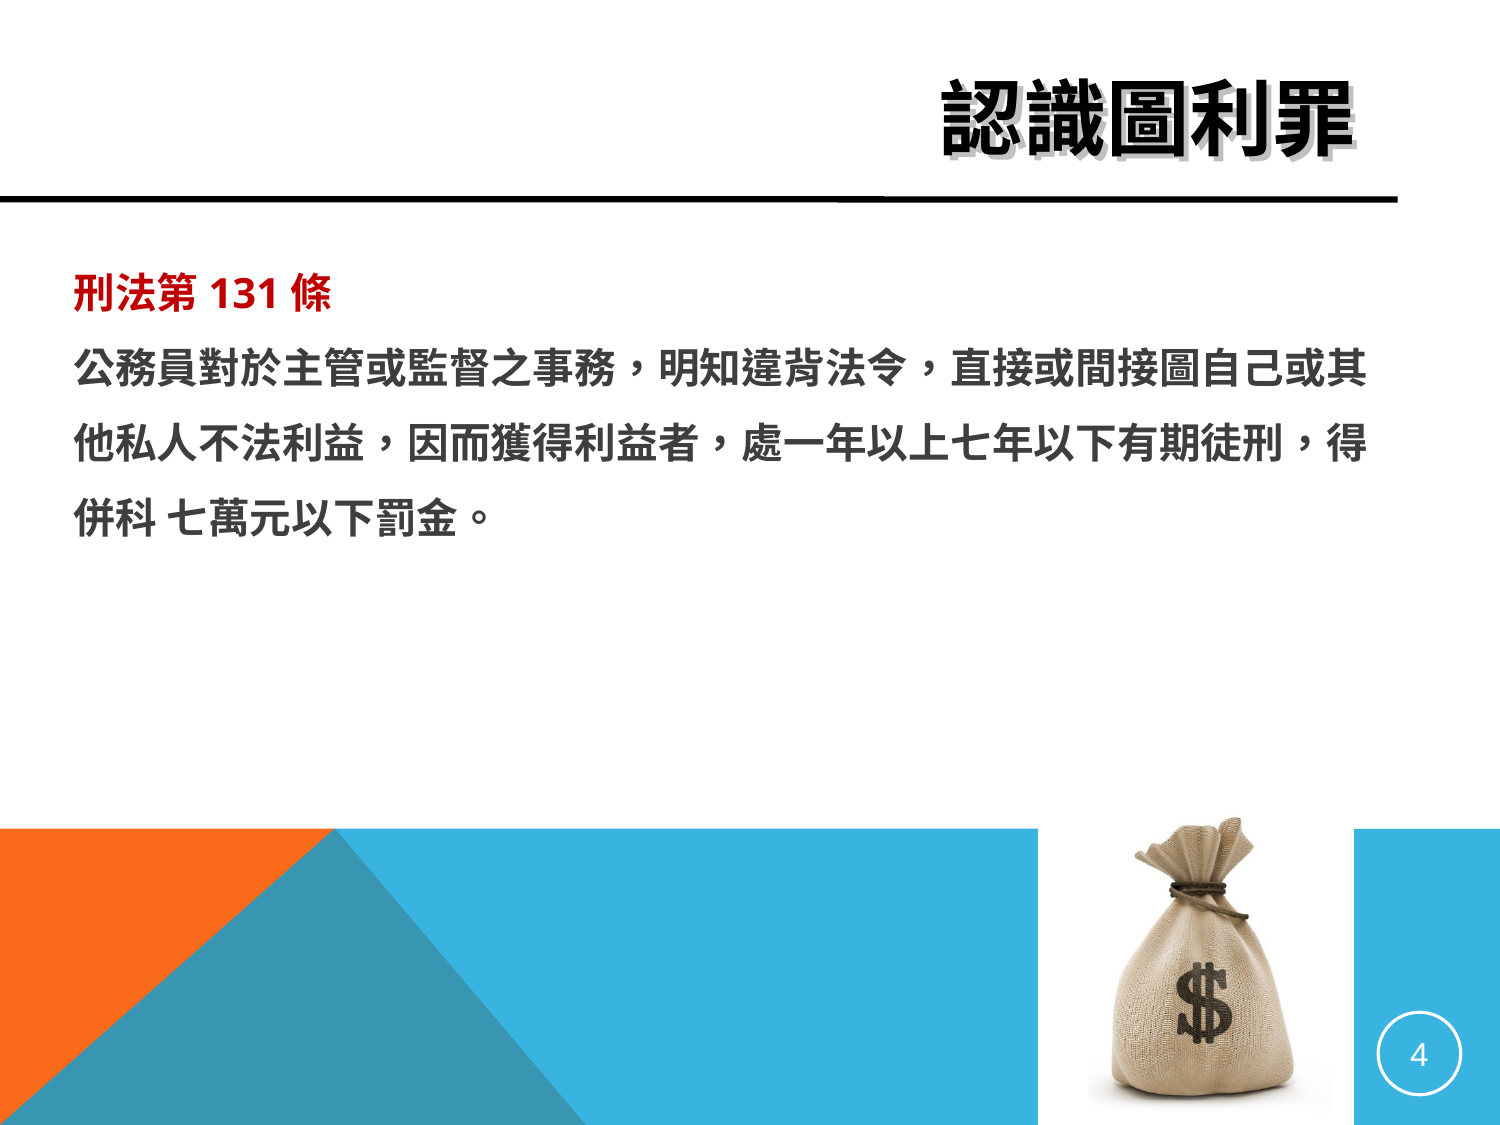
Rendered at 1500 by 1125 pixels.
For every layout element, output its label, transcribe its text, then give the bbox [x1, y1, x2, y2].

text_box 刑法第131條 公務員對於主管或監督之事務，明知違背法令，直接或間接圖自己或其他私人不法利益，因而獲得利益者，處一年以上七年以下有期徒刑，得併科 七萬元以下罰金。 [58, 234, 1383, 550]
text_box <編號> [1378, 1012, 1461, 1095]
picture [1038, 798, 1354, 1125]
text_box 認識圖利罪 [457, 58, 1372, 175]
